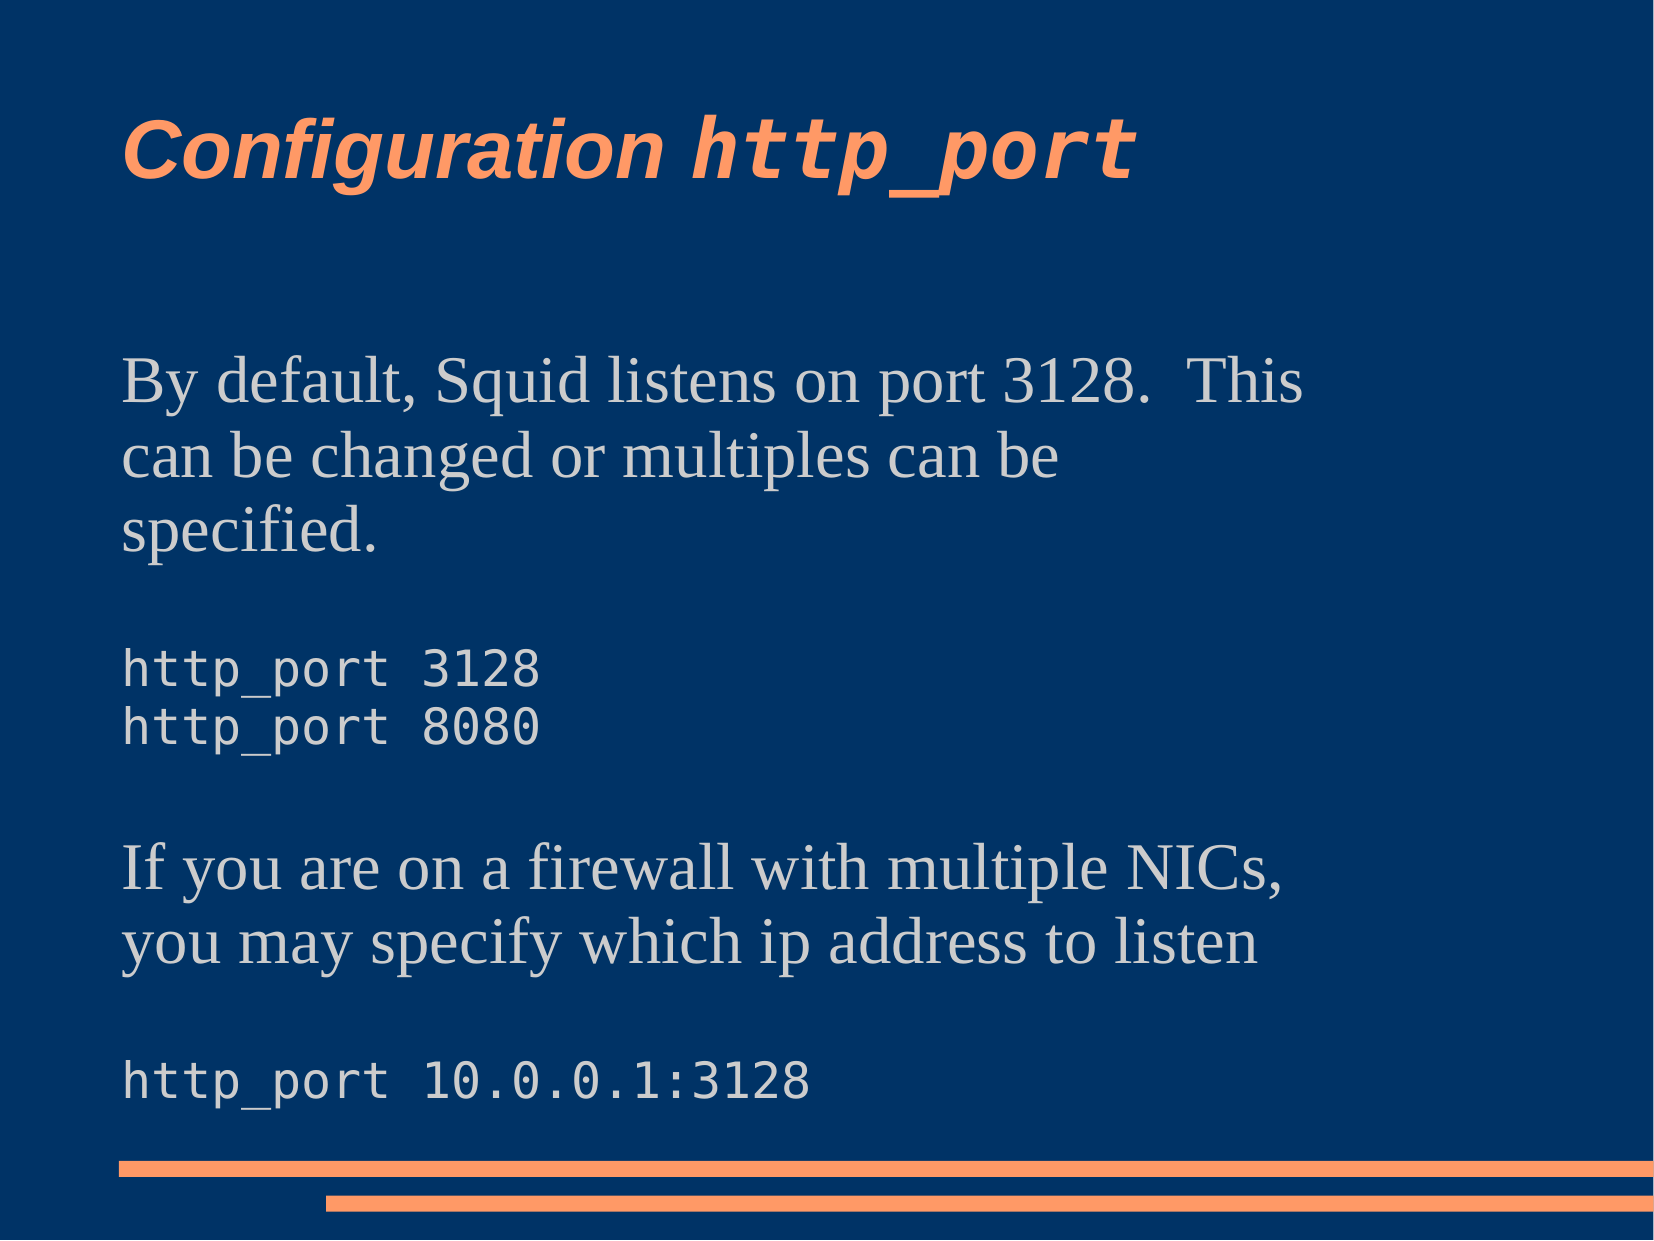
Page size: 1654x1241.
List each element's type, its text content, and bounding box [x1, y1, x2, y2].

subtitle By default, Squid listens on port 3128. This can be changed or multiples can be specified. http_port 3128 http_port 8080 If you are on a firewall with multiple NICs, you may specify which ip address to listen http_port 10.0.0.1:3128 [121, 316, 1561, 1138]
title Configuration http_port [121, 46, 1534, 254]
